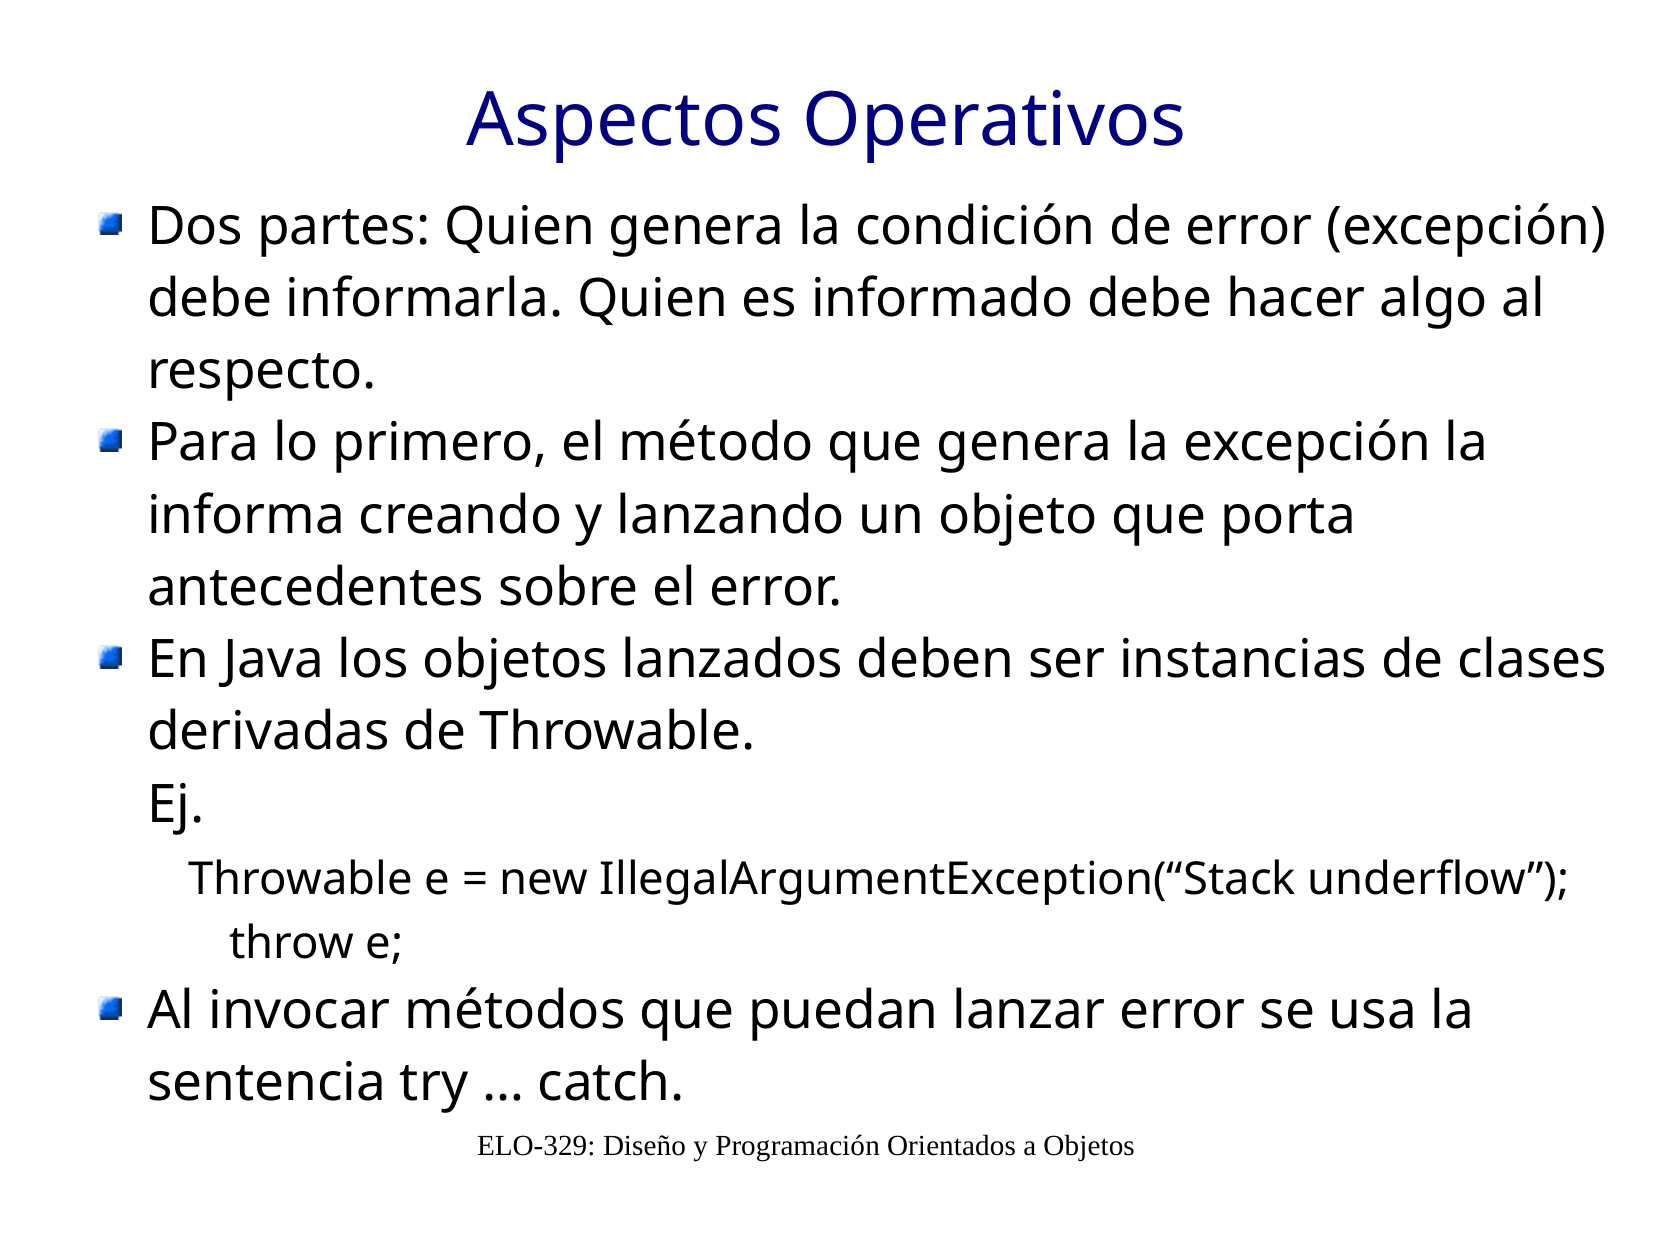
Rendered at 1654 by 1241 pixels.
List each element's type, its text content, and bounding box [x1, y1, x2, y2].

list Dos partes: Quien genera la condición de error (excepción) debe informarla. Quien es informado debe hacer algo al respecto. Para lo primero, el método que genera la excepción la informa creando y lanzando un objeto que porta antecedentes sobre el error. En Java los objetos lanzados deben ser instancias de clases derivadas de Throwable. Ej. Throwable e = new IllegalArgumentException(“Stack underflow”); throw e; Al invocar métodos que puedan lanzar error se usa la sentencia try … catch. [82, 187, 1628, 1124]
title Aspectos Operativos [82, 74, 1571, 158]
